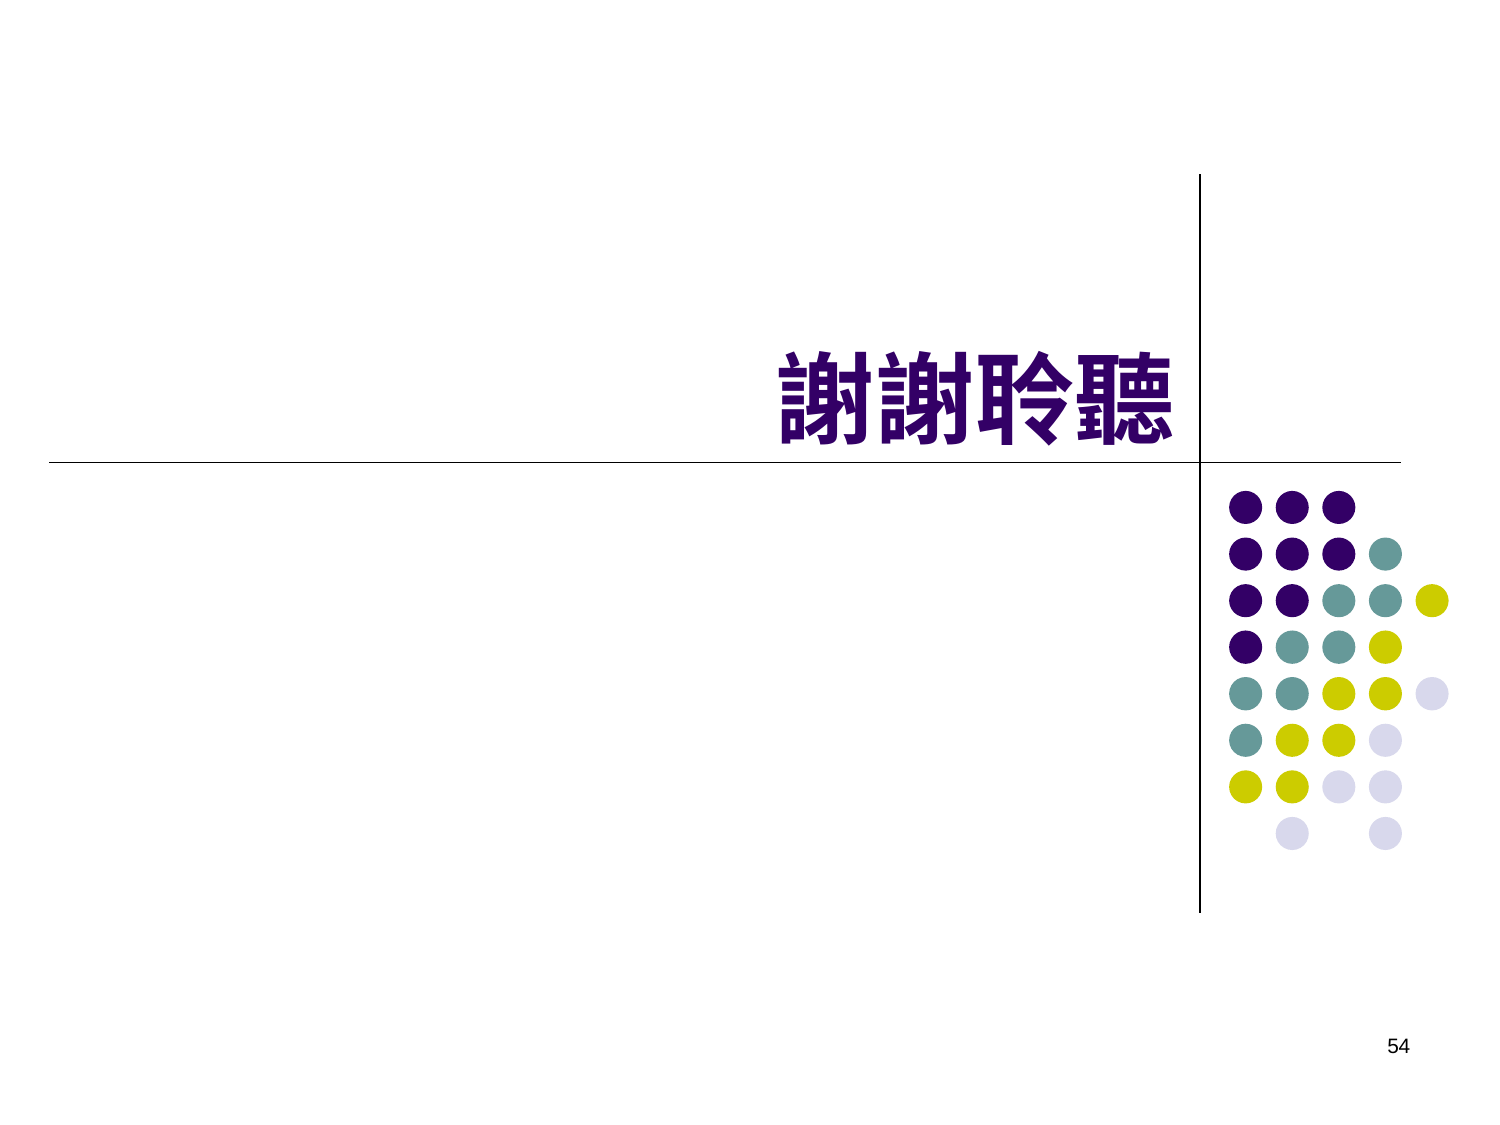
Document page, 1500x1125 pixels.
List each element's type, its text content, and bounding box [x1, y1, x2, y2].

title 謝謝聆聽 [76, 113, 1190, 464]
text_box <number> [1074, 1025, 1426, 1101]
